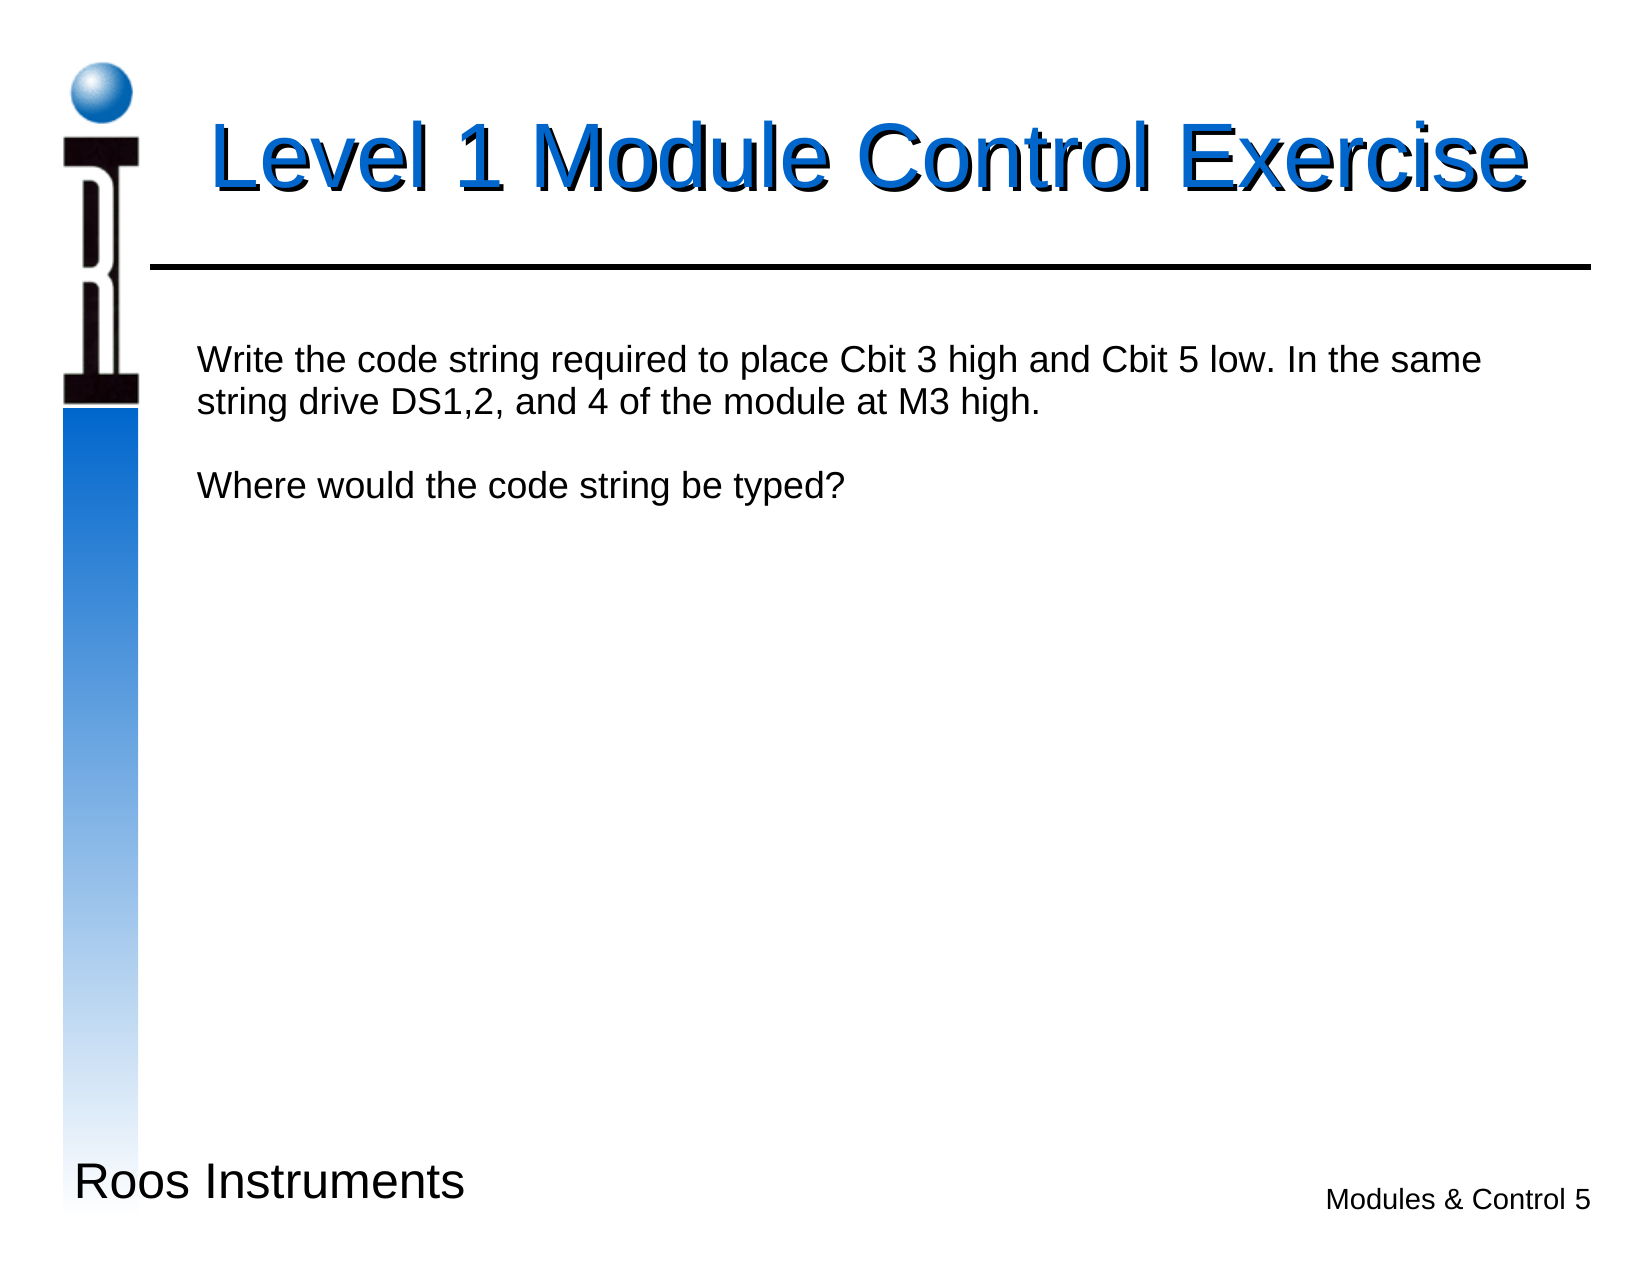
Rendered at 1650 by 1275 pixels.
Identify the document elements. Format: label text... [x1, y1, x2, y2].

title Level 1 Module Control Exercise [147, 59, 1591, 253]
picture [59, 59, 144, 411]
text_box Write the code string required to place Cbit 3 high and Cbit 5 low. In the same string drive DS1,2, and 4 of the module at M3 high. Where would the code string be typed? [182, 331, 1497, 515]
